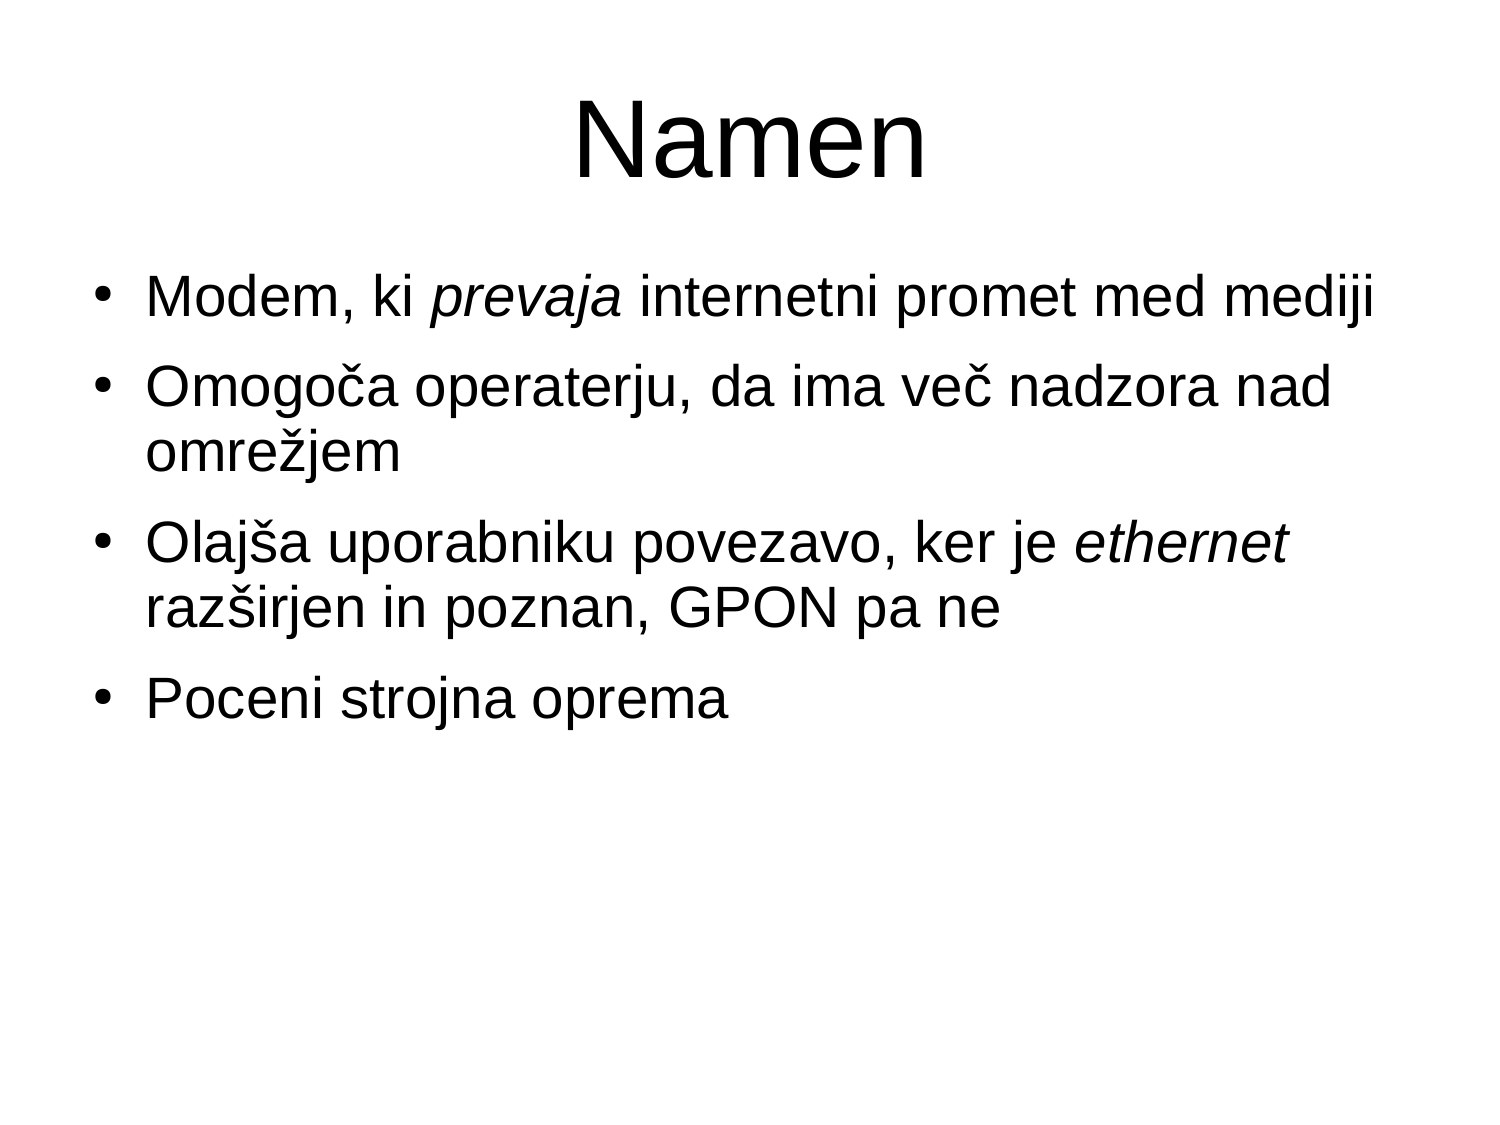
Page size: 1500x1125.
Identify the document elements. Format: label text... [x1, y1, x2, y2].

list Modem, ki prevaja internetni promet med mediji Omogoča operaterju, da ima več nadzora nad omrežjem Olajša uporabniku povezavo, ker je ethernet razširjen in poznan, GPON pa ne Poceni strojna oprema [75, 263, 1425, 916]
title Namen [75, 44, 1425, 233]
